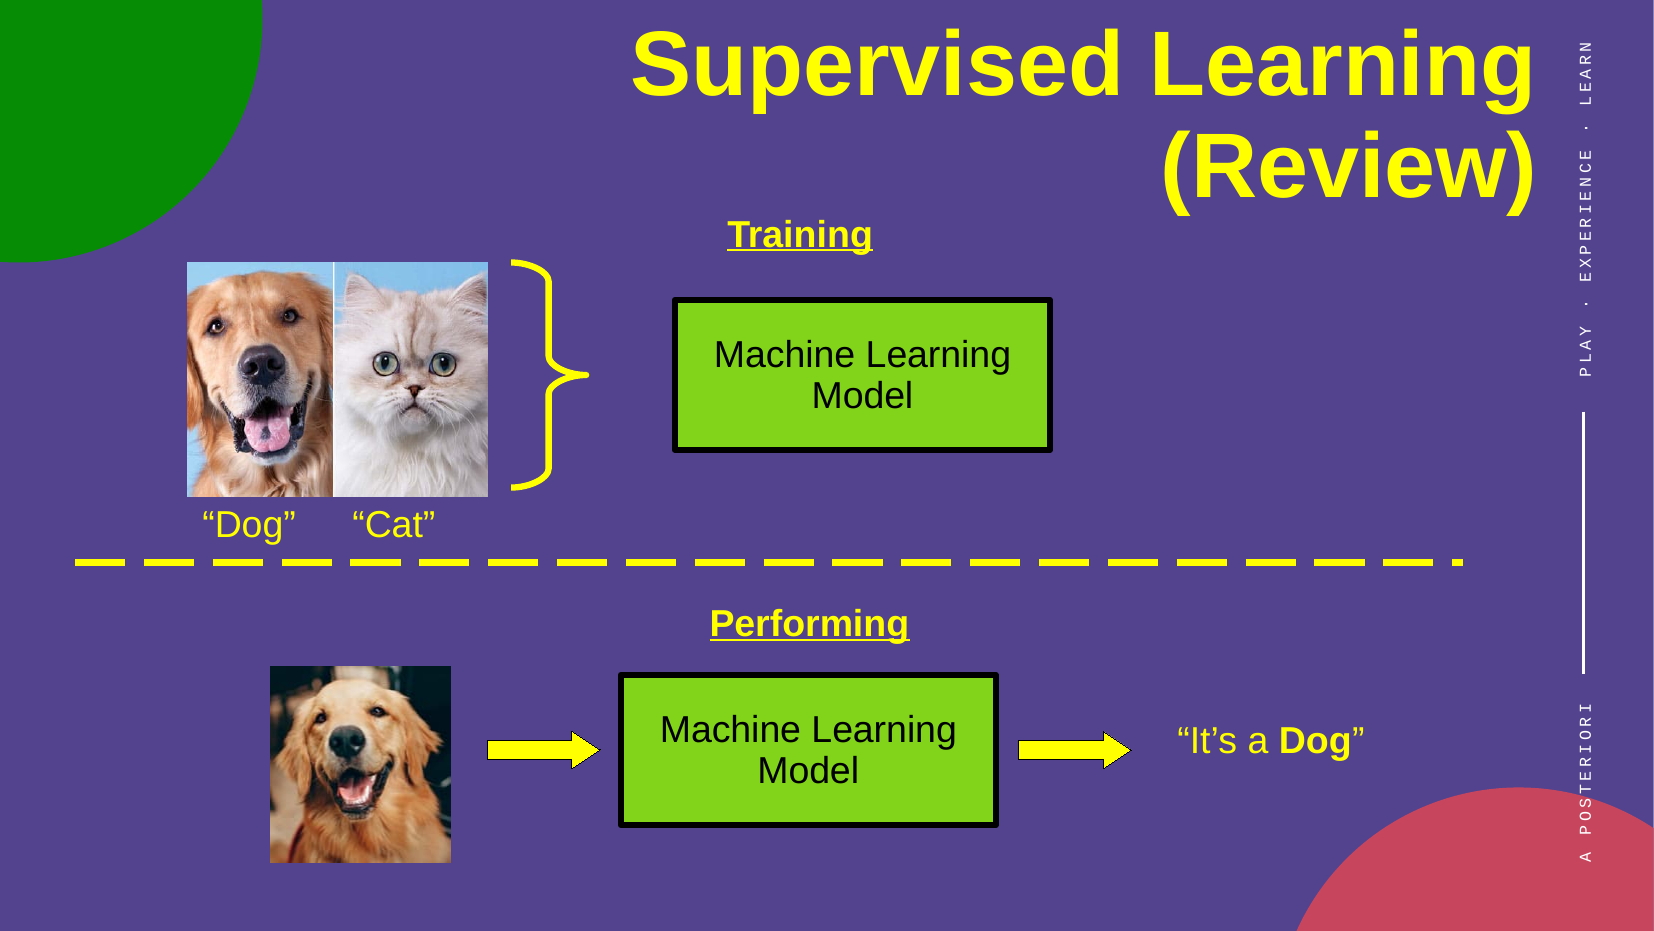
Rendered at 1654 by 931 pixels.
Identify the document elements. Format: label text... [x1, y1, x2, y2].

text_box “Dog” [187, 496, 311, 554]
picture [270, 666, 451, 863]
text_box [487, 731, 601, 769]
text_box Machine Learning Model [675, 300, 1051, 451]
picture [187, 262, 488, 497]
text_box Machine Learning Model [620, 675, 996, 826]
text_box “Cat” [337, 496, 451, 554]
title Supervised Learning (Review) [262, 12, 1538, 218]
text_box Performing [694, 595, 925, 653]
text_box “It’s a Dog” [1162, 712, 1380, 770]
text_box Training [712, 205, 889, 263]
text_box [1018, 731, 1132, 769]
